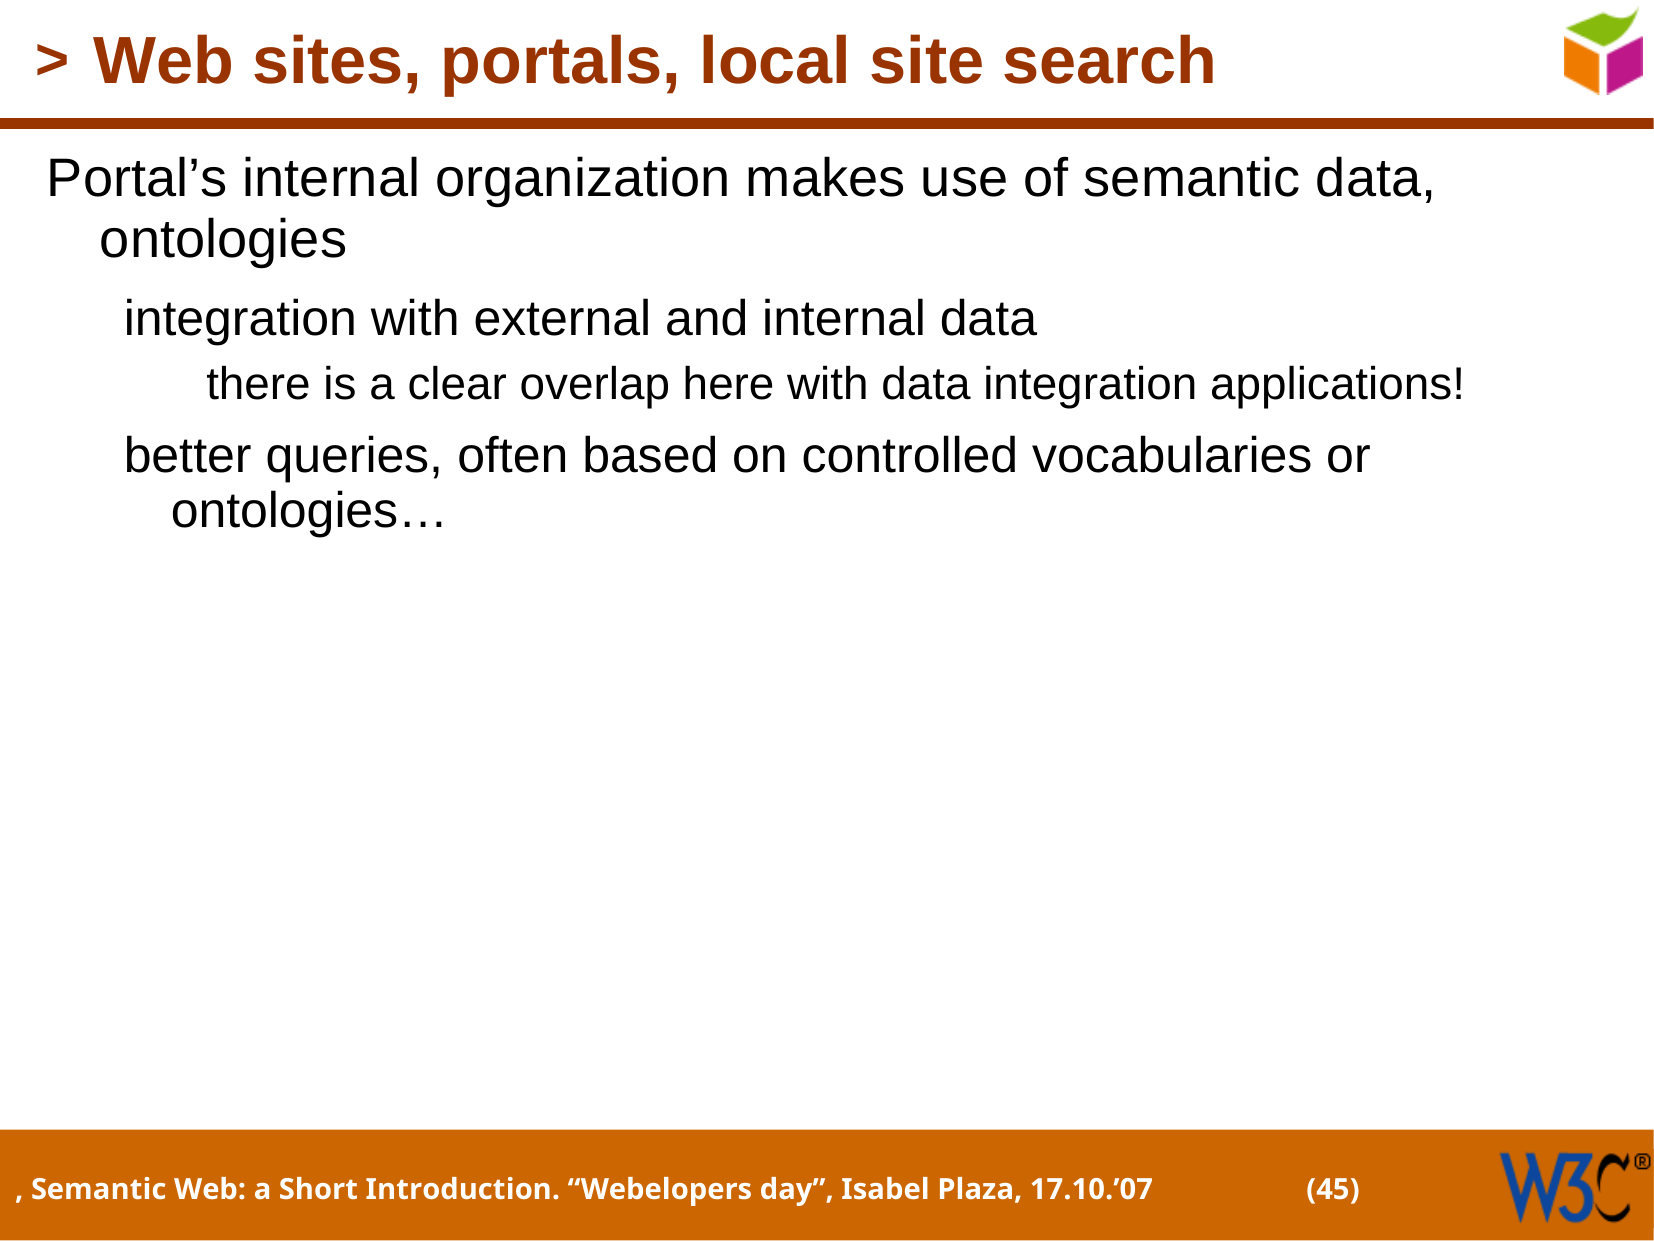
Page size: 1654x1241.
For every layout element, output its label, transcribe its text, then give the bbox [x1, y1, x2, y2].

picture [1564, 5, 1643, 95]
picture [1495, 1149, 1654, 1228]
title Web sites, portals, local site search [93, 7, 1493, 111]
list Portal’s internal organization makes use of semantic data, ontologies integration with external and internal data there is a clear overlap here with data integration applications! better queries, often based on controlled vocabularies or ontologies… [29, 147, 1654, 1119]
